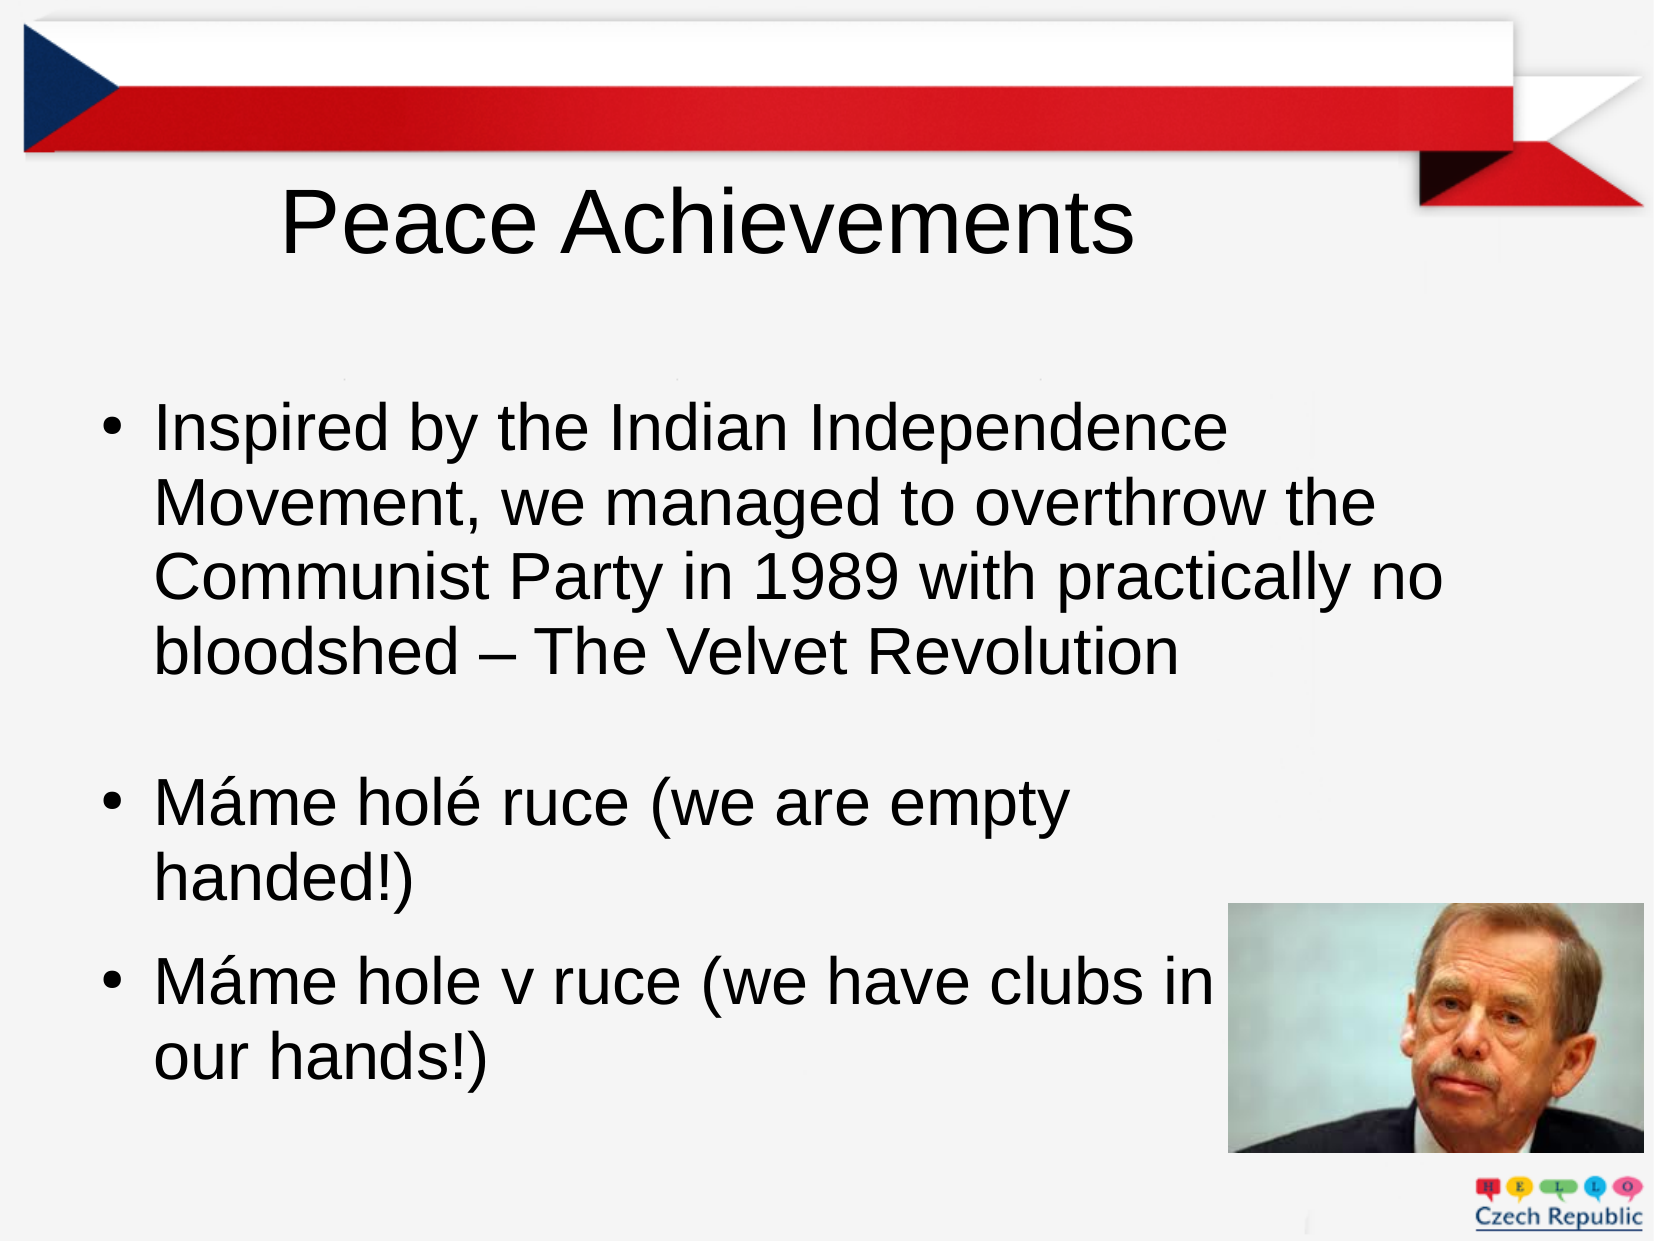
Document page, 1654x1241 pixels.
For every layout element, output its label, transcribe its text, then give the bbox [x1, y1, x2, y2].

list Máme holé ruce (we are empty handed!) Máme hole v ruce (we have clubs in our hands!) [82, 765, 1288, 1109]
title Peace Achievements [0, 118, 1453, 326]
list Inspired by the Indian Independence Movement, we managed to overthrow the Communist Party in 1989 with practically no bloodshed – The Velvet Revolution [82, 389, 1538, 733]
picture [0, 0, 1654, 1241]
